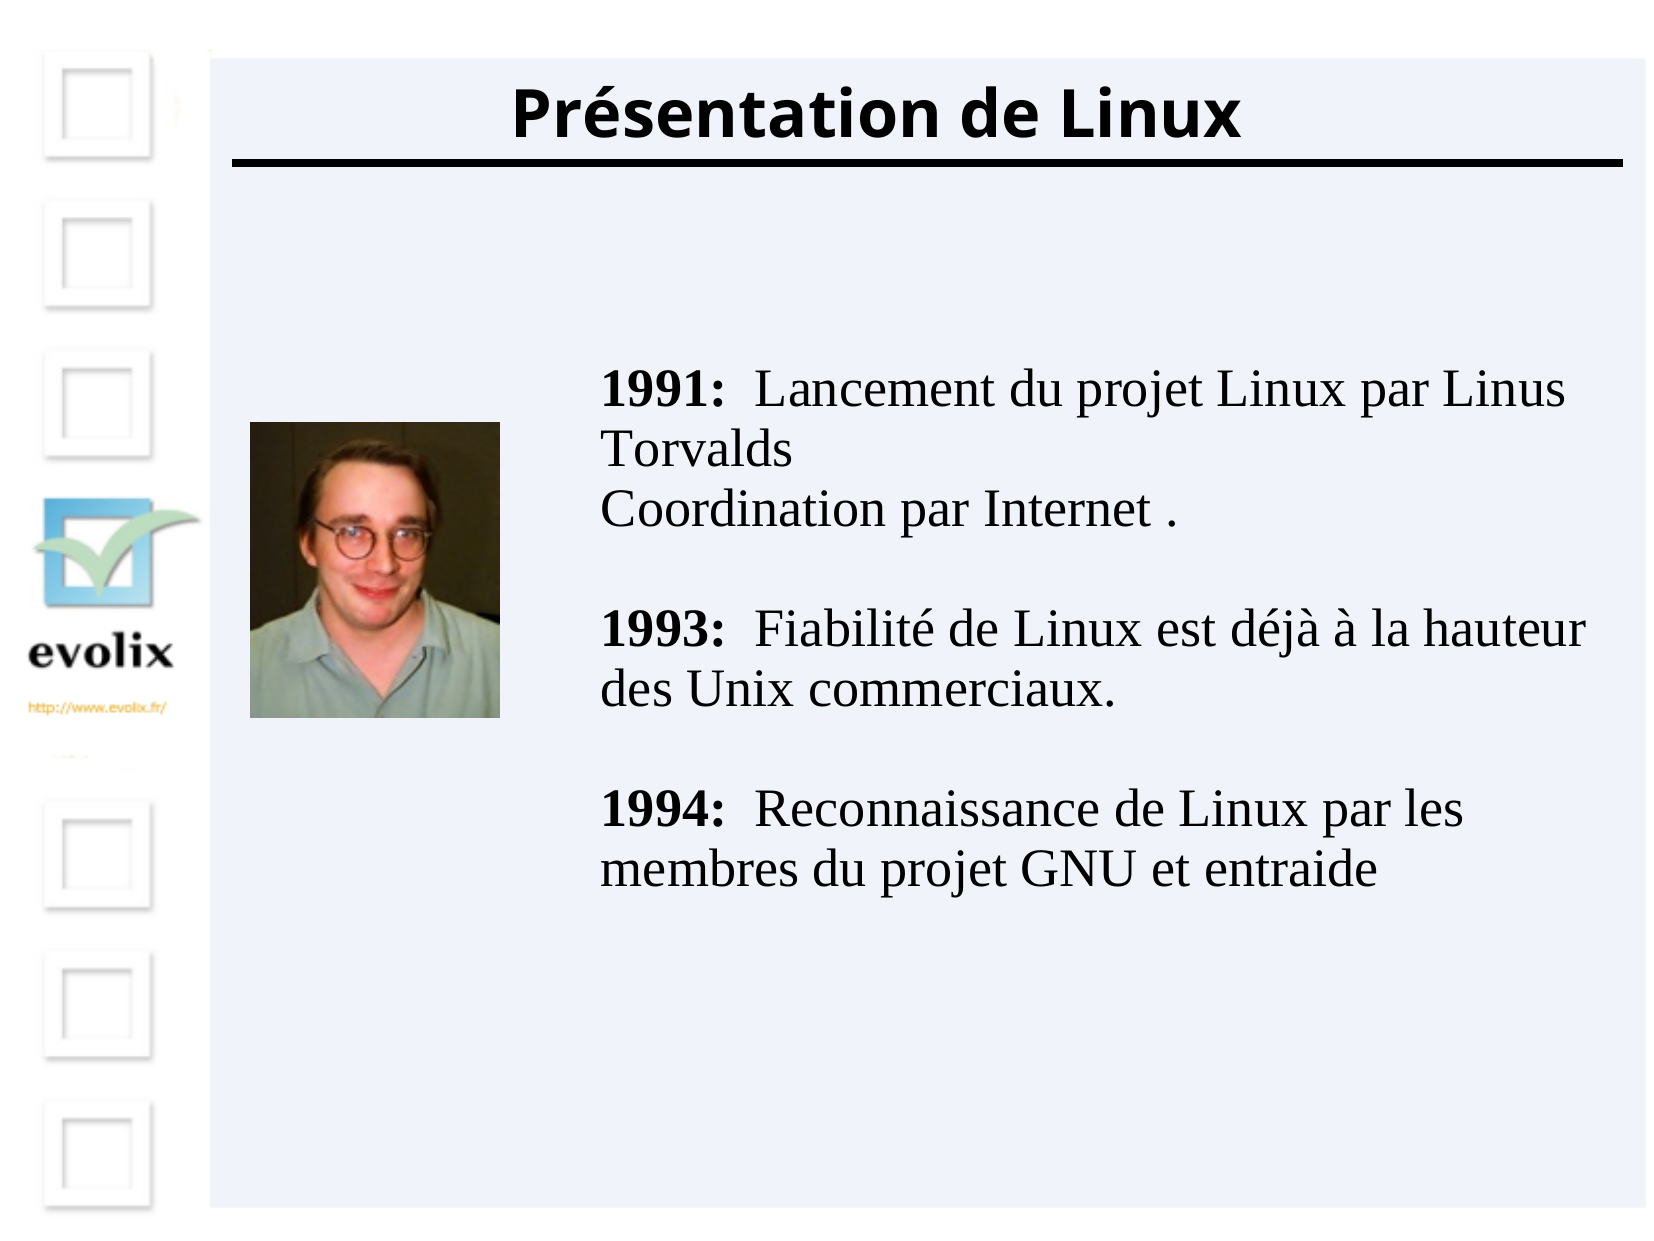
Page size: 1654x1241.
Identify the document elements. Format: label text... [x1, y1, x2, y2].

subtitle 1991: Lancement du projet Linux par Linus Torvalds Coordination par Internet . 1993: Fiabilité de Linux est déjà à la hauteur des Unix commerciaux. 1994: Reconnaissance de Linux par les membres du projet GNU et entraide [525, 296, 1619, 960]
title Présentation de Linux [389, 58, 1364, 165]
picture [0, 49, 1654, 1218]
